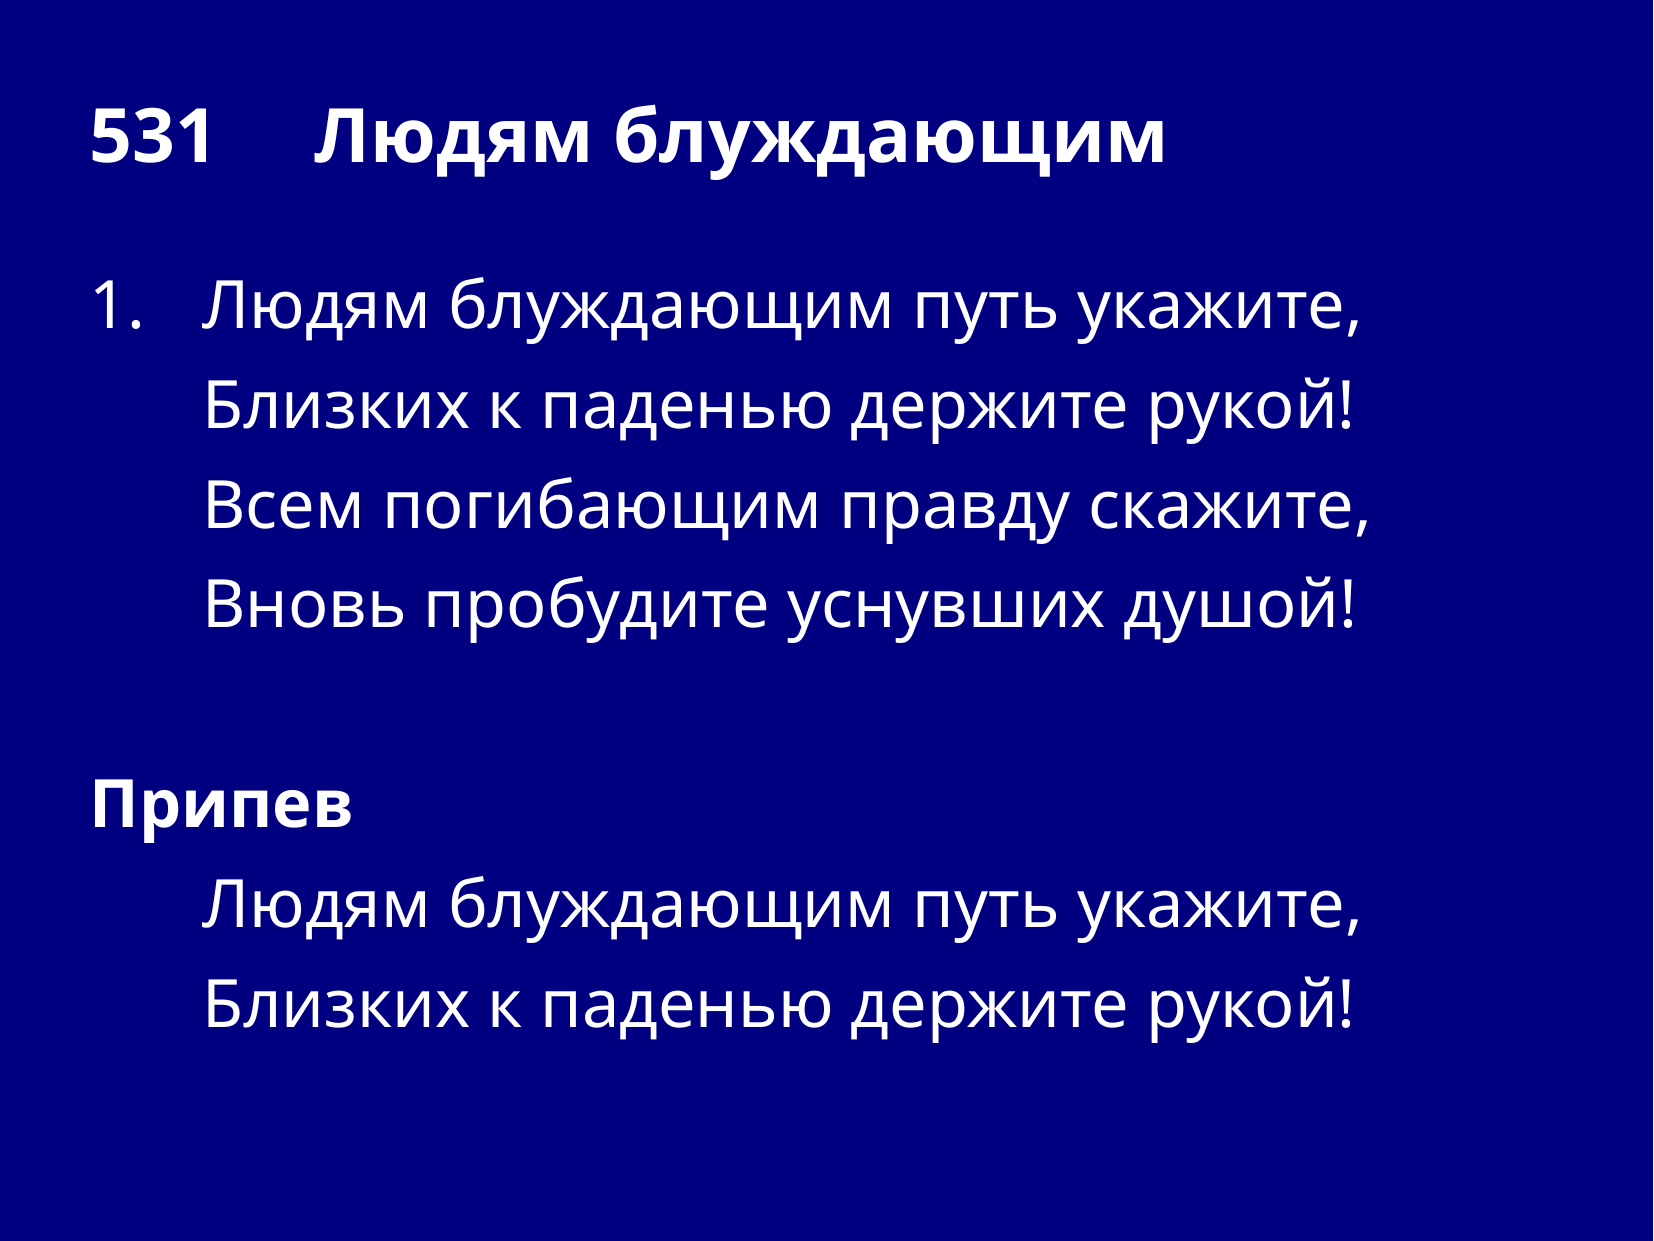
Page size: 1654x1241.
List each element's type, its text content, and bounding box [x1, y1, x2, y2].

text_box 1. Людям блуждающим путь укажите, Близких к паденью держите рукой! Всем погибающим правду скажите, Вновь пробудите уснувших душой! Припев Людям блуждающим путь укажите, Близких к паденью держите рукой! [75, 188, 1576, 1163]
text_box 531 Людям блуждающим [75, 75, 1576, 188]
